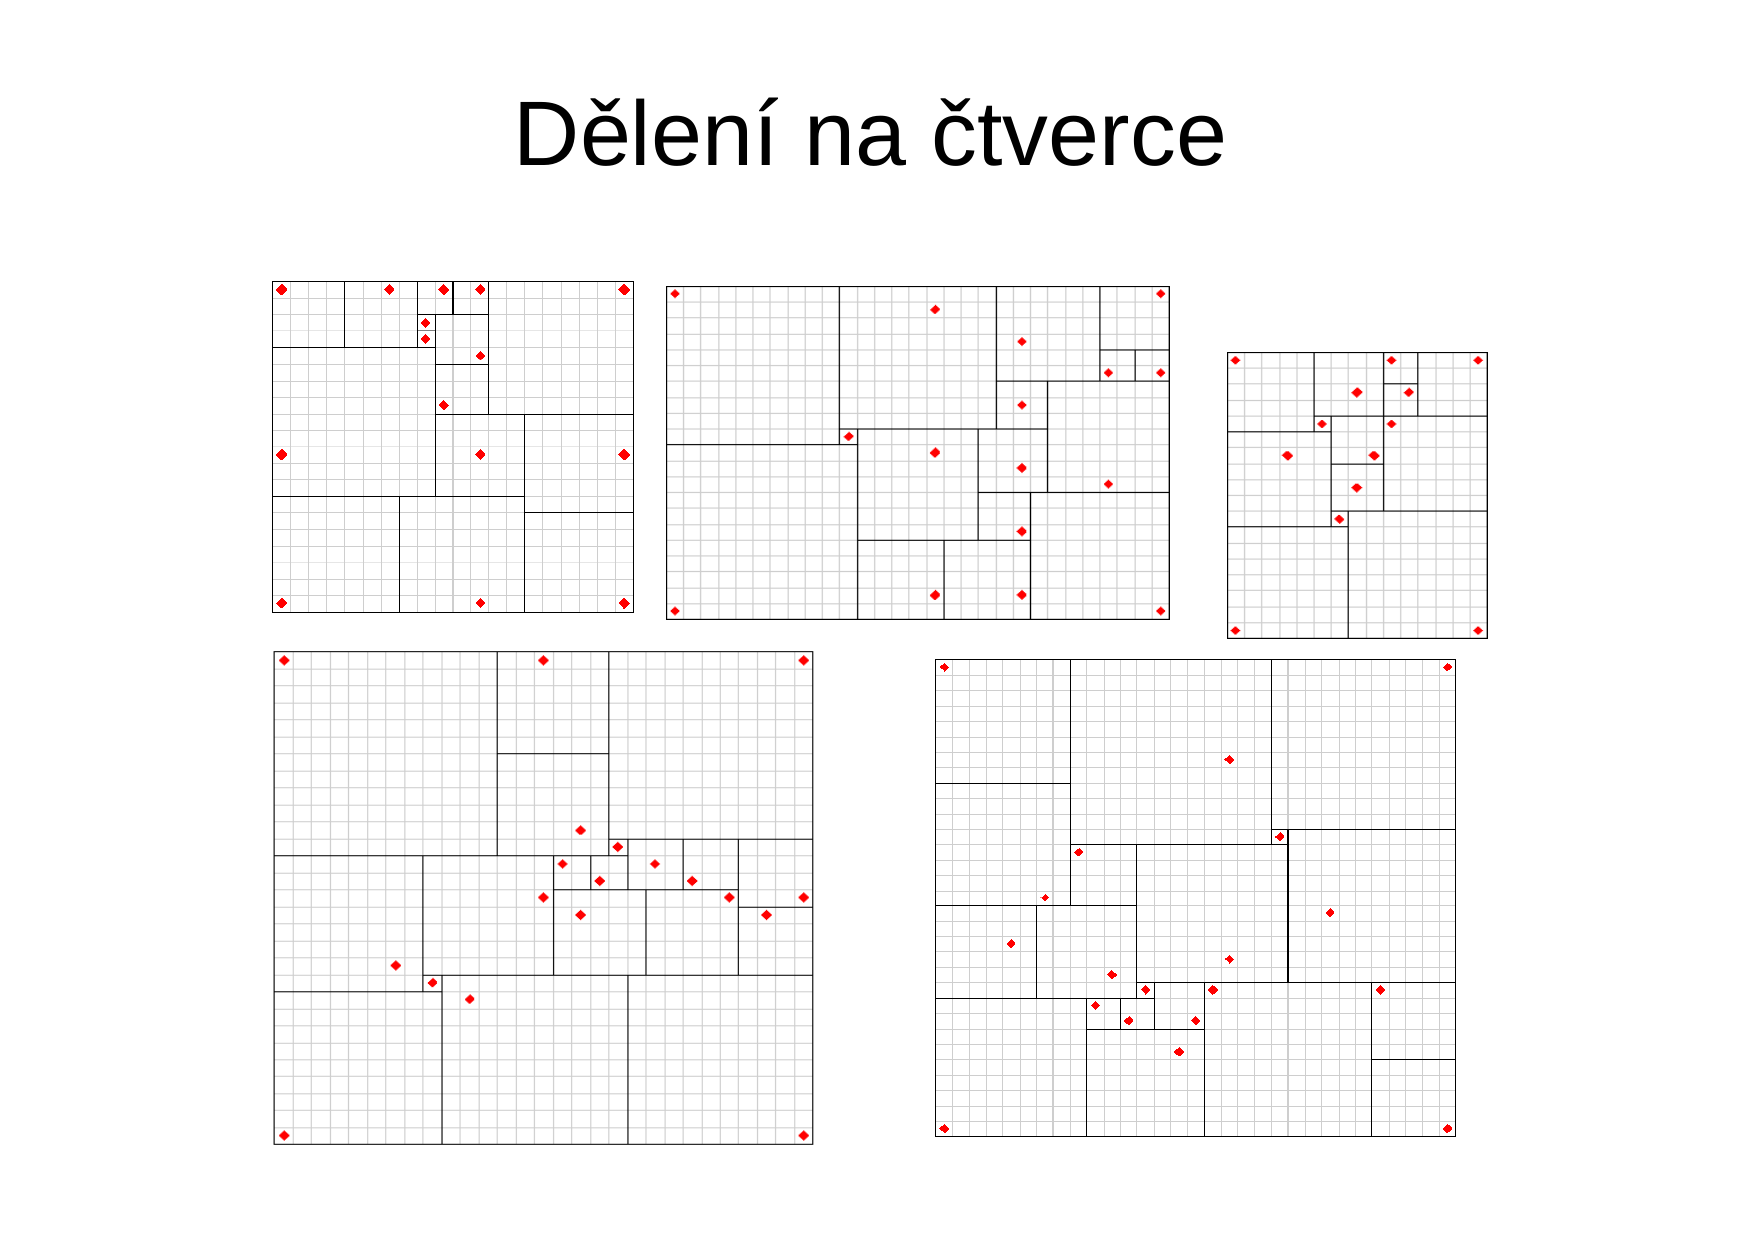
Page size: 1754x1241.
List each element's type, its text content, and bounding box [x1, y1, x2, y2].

title Dělení na čtverce [135, 39, 1608, 228]
picture [1227, 352, 1488, 639]
picture [263, 272, 644, 621]
picture [268, 646, 819, 1150]
picture [666, 286, 1170, 621]
picture [930, 654, 1462, 1141]
